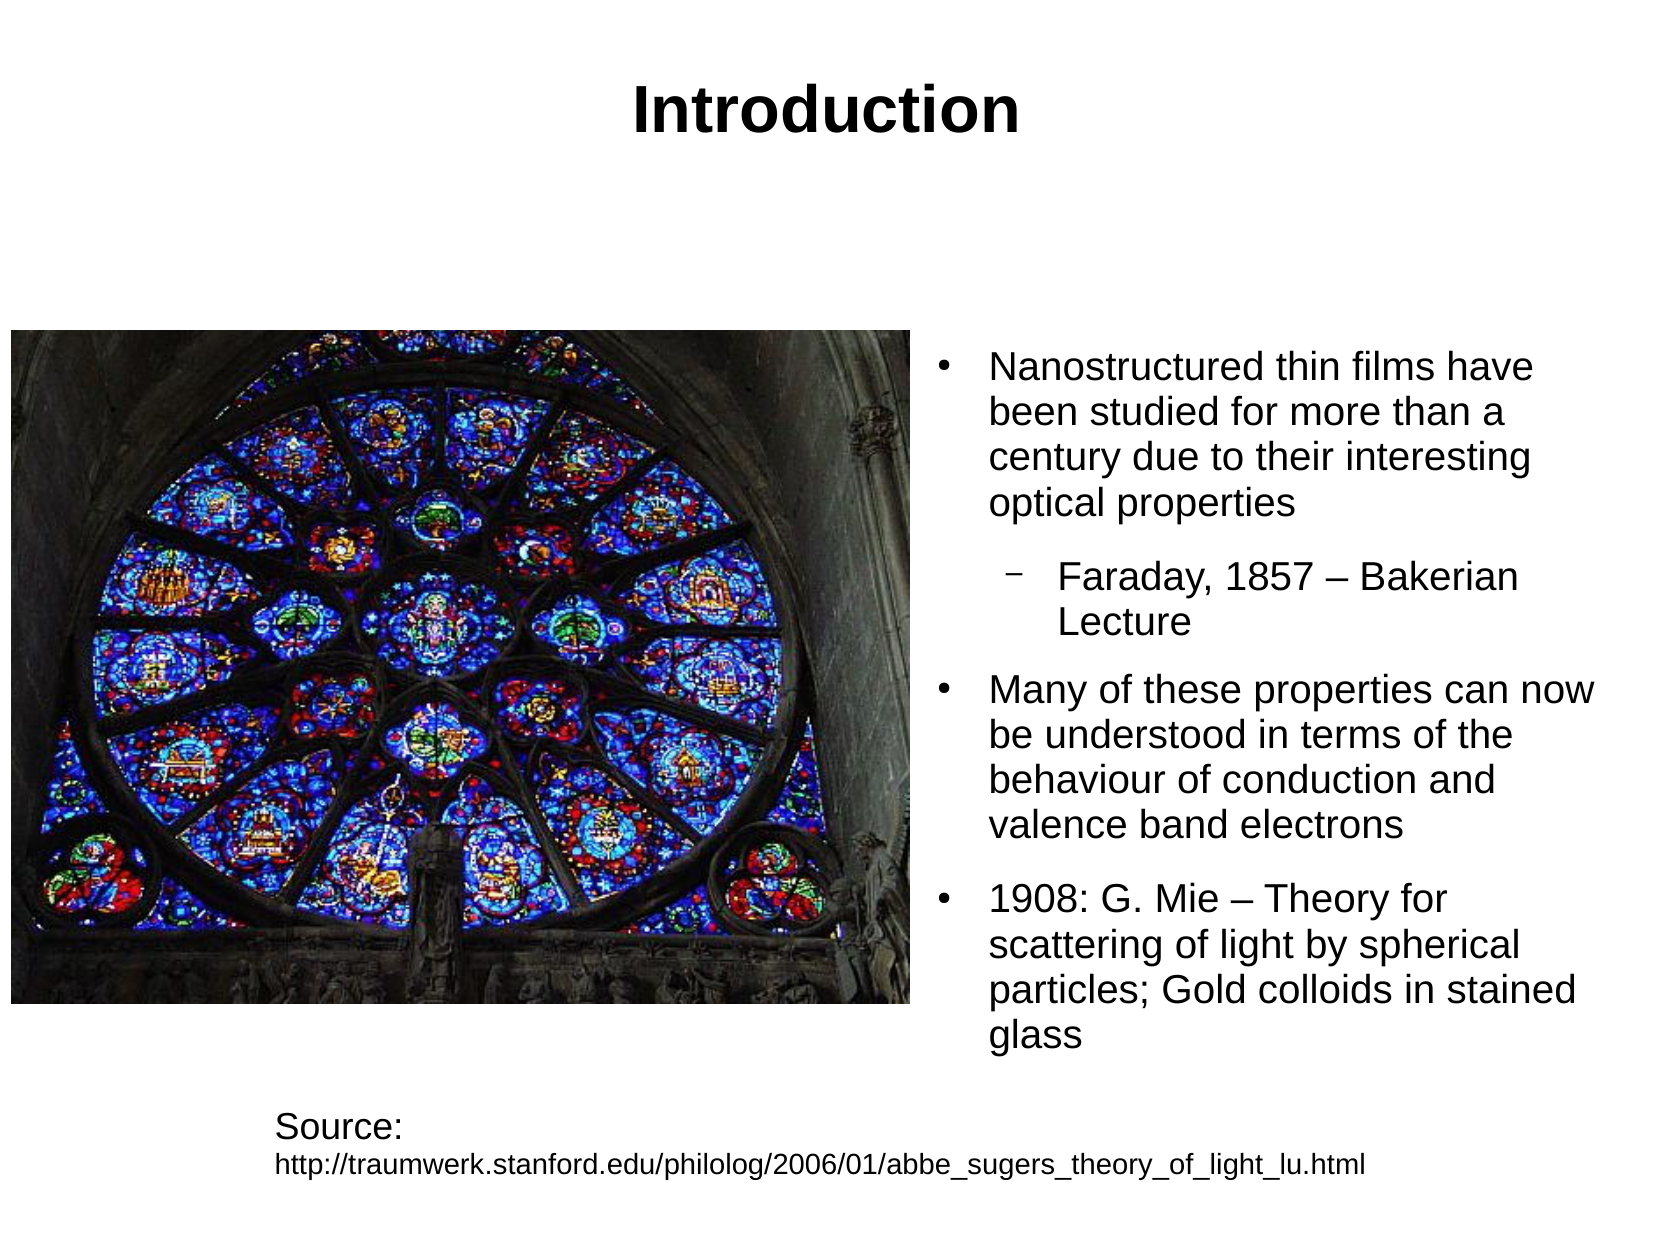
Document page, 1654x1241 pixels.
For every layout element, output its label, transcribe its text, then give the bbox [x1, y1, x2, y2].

picture [11, 330, 910, 1004]
text_box Source: http://traumwerk.stanford.edu/philolog/2006/01/abbe_sugers_theory_of_light_lu.html [259, 1098, 1383, 1189]
title Introduction [82, 5, 1571, 213]
list Nanostructured thin films have been studied for more than a century due to their interesting optical properties Faraday, 1857 – Bakerian Lecture Many of these properties can now be understood in terms of the behaviour of conduction and valence band electrons 1908: G. Mie – Theory for scattering of light by spherical particles; Gold colloids in stained glass [919, 343, 1630, 1063]
